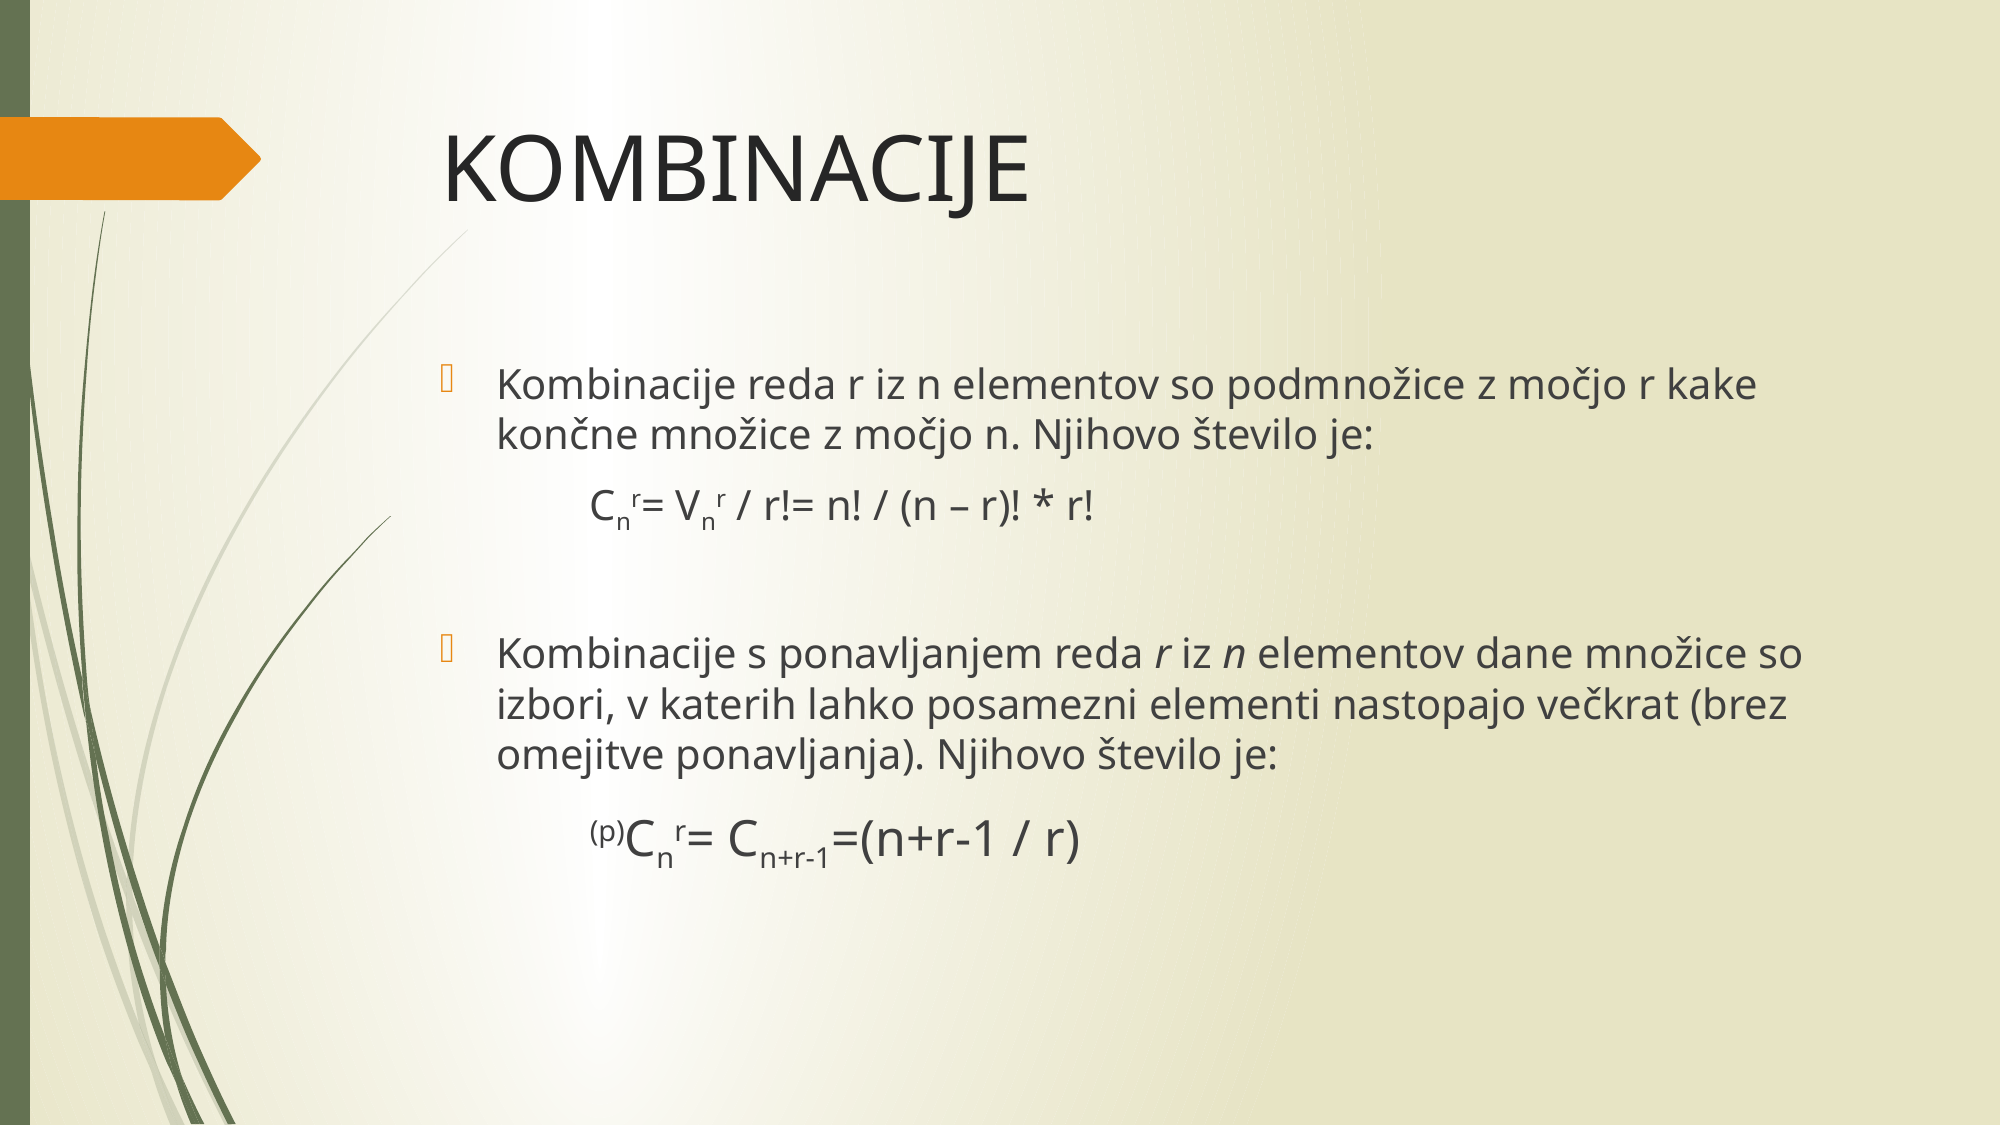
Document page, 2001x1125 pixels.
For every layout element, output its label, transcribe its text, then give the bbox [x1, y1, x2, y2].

list Kombinacije reda r iz n elementov so podmnožice z močjo r kake končne množice z močjo n. Njihovo število je: Cnr= Vnr / r!= n! / (n – r)! * r! Kombinacije s ponavljanjem reda r iz n elementov dane množice so izbori, v katerih lahko posamezni elementi nastopajo večkrat (brez omejitve ponavljanja). Njihovo število je: (p)Cnr= Cn+r-1=(n+r-1 / r) [424, 350, 1888, 970]
title KOMBINACIJE [425, 102, 1888, 313]
